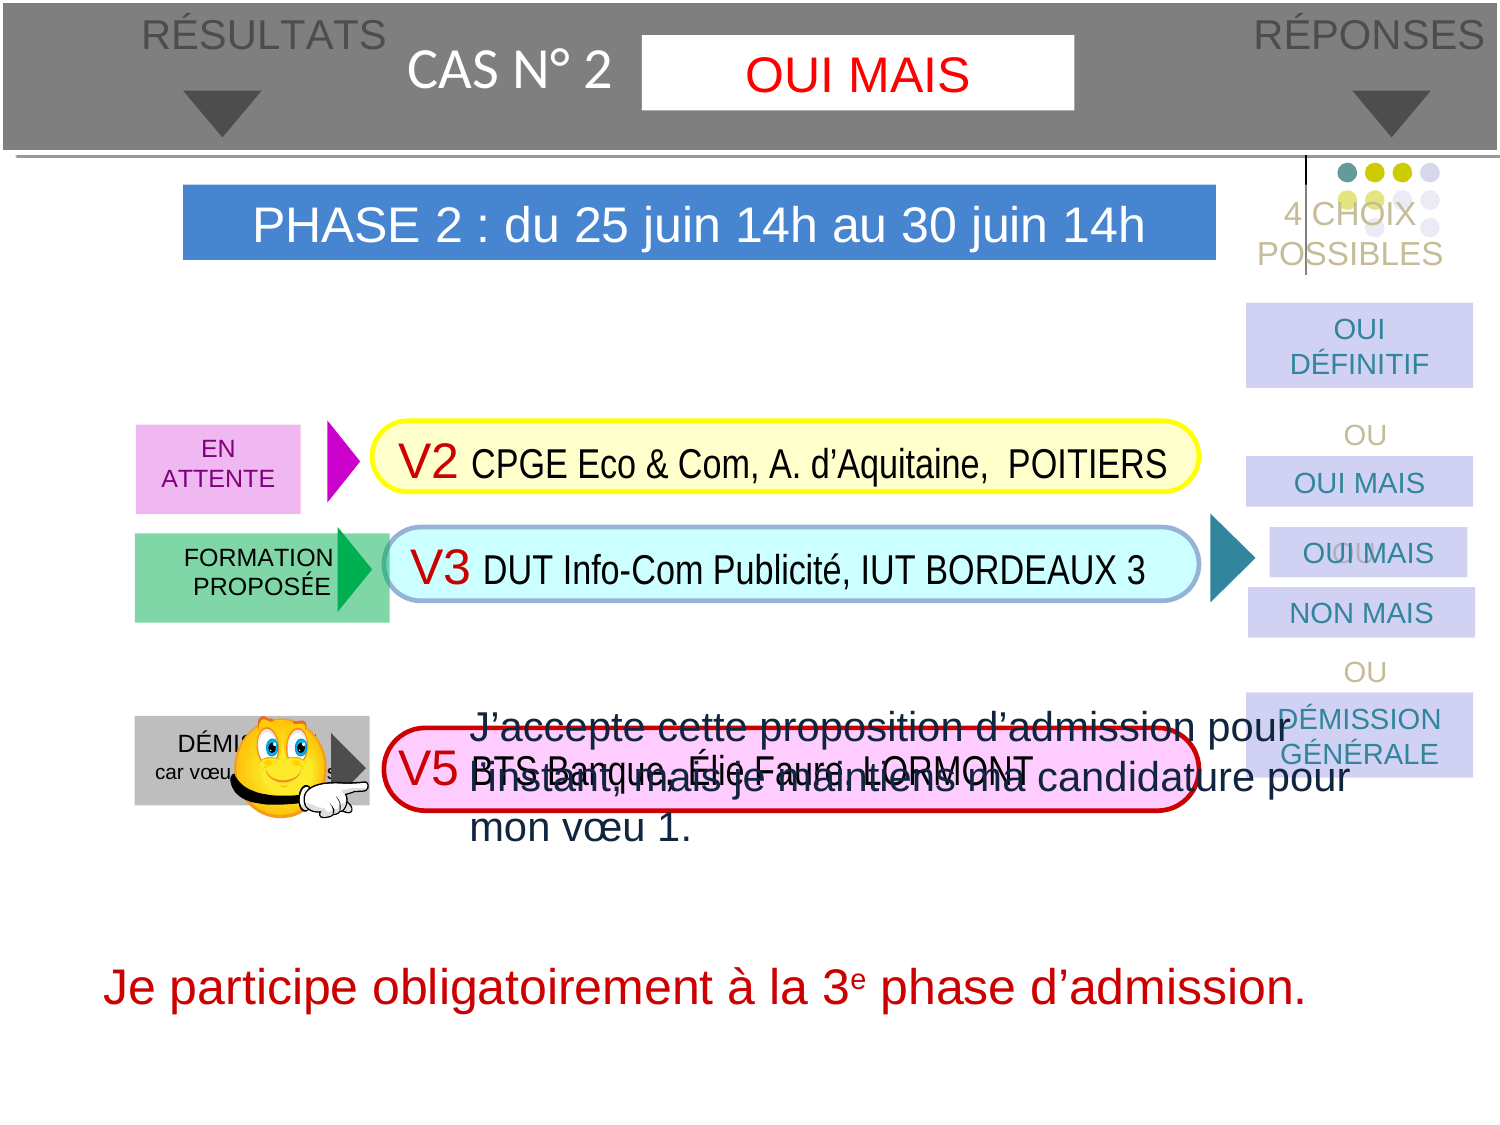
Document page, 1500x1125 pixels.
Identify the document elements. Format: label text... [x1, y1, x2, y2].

text_box EN ATTENTE [135, 424, 301, 515]
text_box V5 BTS Banque, Élie Faure, LORMONT [383, 727, 454, 804]
text_box NON MAIS [1248, 587, 1476, 638]
text_box [337, 527, 373, 612]
text_box OUI MAIS [1269, 527, 1468, 578]
text_box OU [1316, 408, 1415, 456]
text_box Etude de cas – oui mais [75, 115, 1426, 303]
text_box OUI DÉFINITIF [1246, 302, 1474, 388]
text_box [402, 0, 1500, 153]
text_box [327, 420, 361, 503]
text_box 4 CHOIX POSSIBLES [1426, 184, 1479, 280]
text_box RÉSULTATS [126, 0, 402, 66]
text_box V3 DUT Info-Com Publicité, IUT BORDEAUX 3 [395, 527, 1199, 603]
picture [230, 716, 369, 819]
text_box [1211, 515, 1255, 601]
text_box FORMATION PROPOSÉE [134, 533, 390, 623]
text_box [390, 537, 395, 591]
text_box [0, 0, 392, 153]
text_box Je participe obligatoirement à la 3e phase d’admission. [88, 928, 1468, 1023]
text_box OU [1316, 645, 1415, 692]
text_box RÉPONSES [1238, 0, 1500, 66]
text_box [402, 804, 454, 811]
text_box DÉMISSION car vœu n°3 proposé [134, 715, 370, 806]
text_box DÉMISSION GÉNÉRALE [1427, 692, 1474, 778]
text_box CAS N° 2 [392, 23, 642, 115]
text_box OUI MAIS [1246, 456, 1474, 507]
text_box V2 CPGE Eco & Com, A. d’Aquitaine, POITIERS [383, 420, 1211, 497]
text_box OUI MAIS [641, 35, 1075, 111]
text_box J’accepte cette proposition d’admission pour l’instant, mais je maintiens ma candidature pour mon vœu 1. [454, 692, 1427, 858]
text_box [372, 430, 383, 482]
